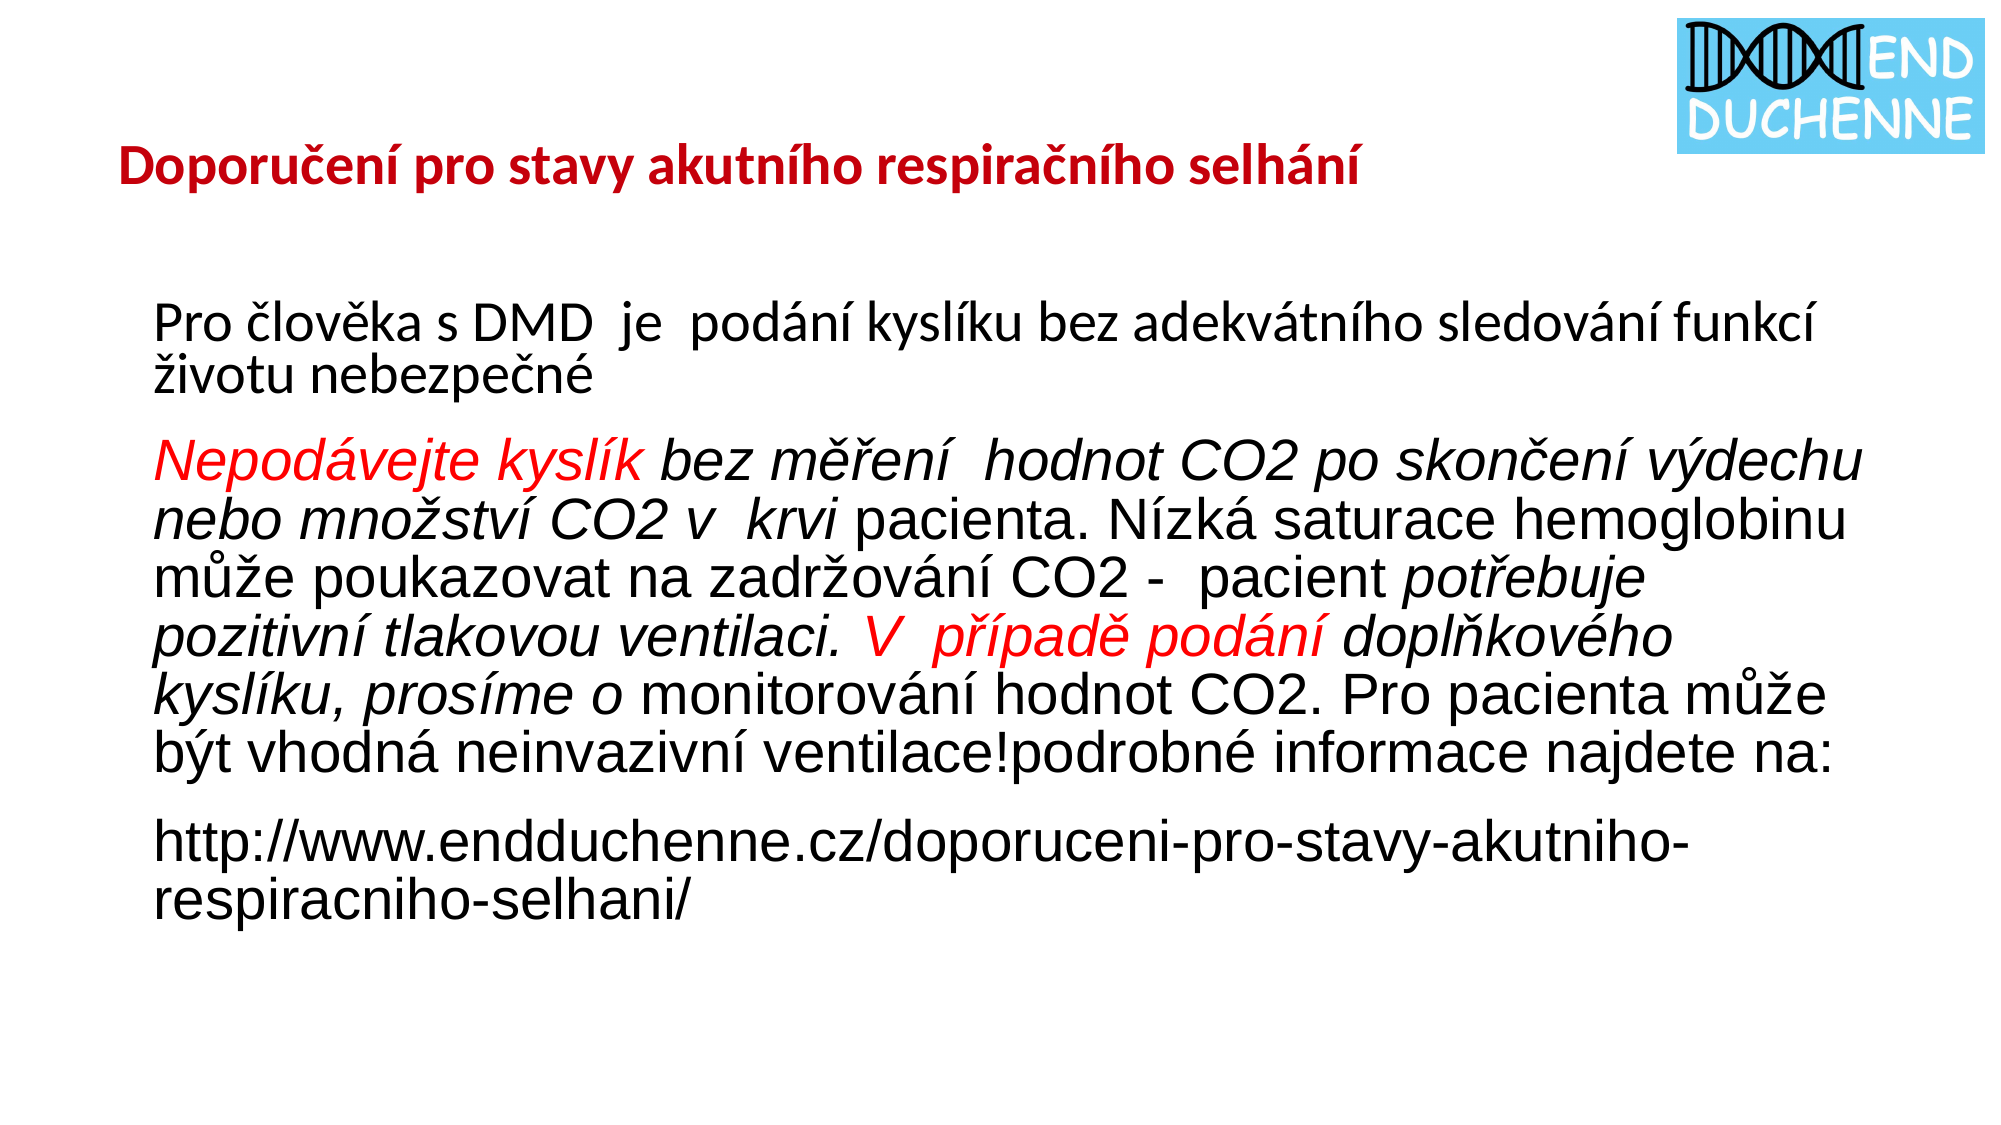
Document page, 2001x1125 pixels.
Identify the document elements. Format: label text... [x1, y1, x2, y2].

title Doporučení pro stavy akutního respiračního selhání [118, 59, 1863, 278]
picture [1677, 18, 1985, 154]
list Pro člověka s DMD je podání kyslíku bez adekvátního sledování funkcí životu nebezpečné Nepodávejte kyslík bez měření hodnot CO2 po skončení výdechu nebo množství CO2 v krvi pacienta. Nízká saturace hemoglobinu může poukazovat na zadržování CO2 - pacient potřebuje pozitivní tlakovou ventilaci. V případě podání doplňkového kyslíku, prosíme o monitorování hodnot CO2. Pro pacienta může být vhodná neinvazivní ventilace!podrobné informace najdete na: http://www.endduchenne.cz/doporuceni-pro-stavy-akutniho-respiracniho-selhani/ [153, 299, 1879, 1014]
